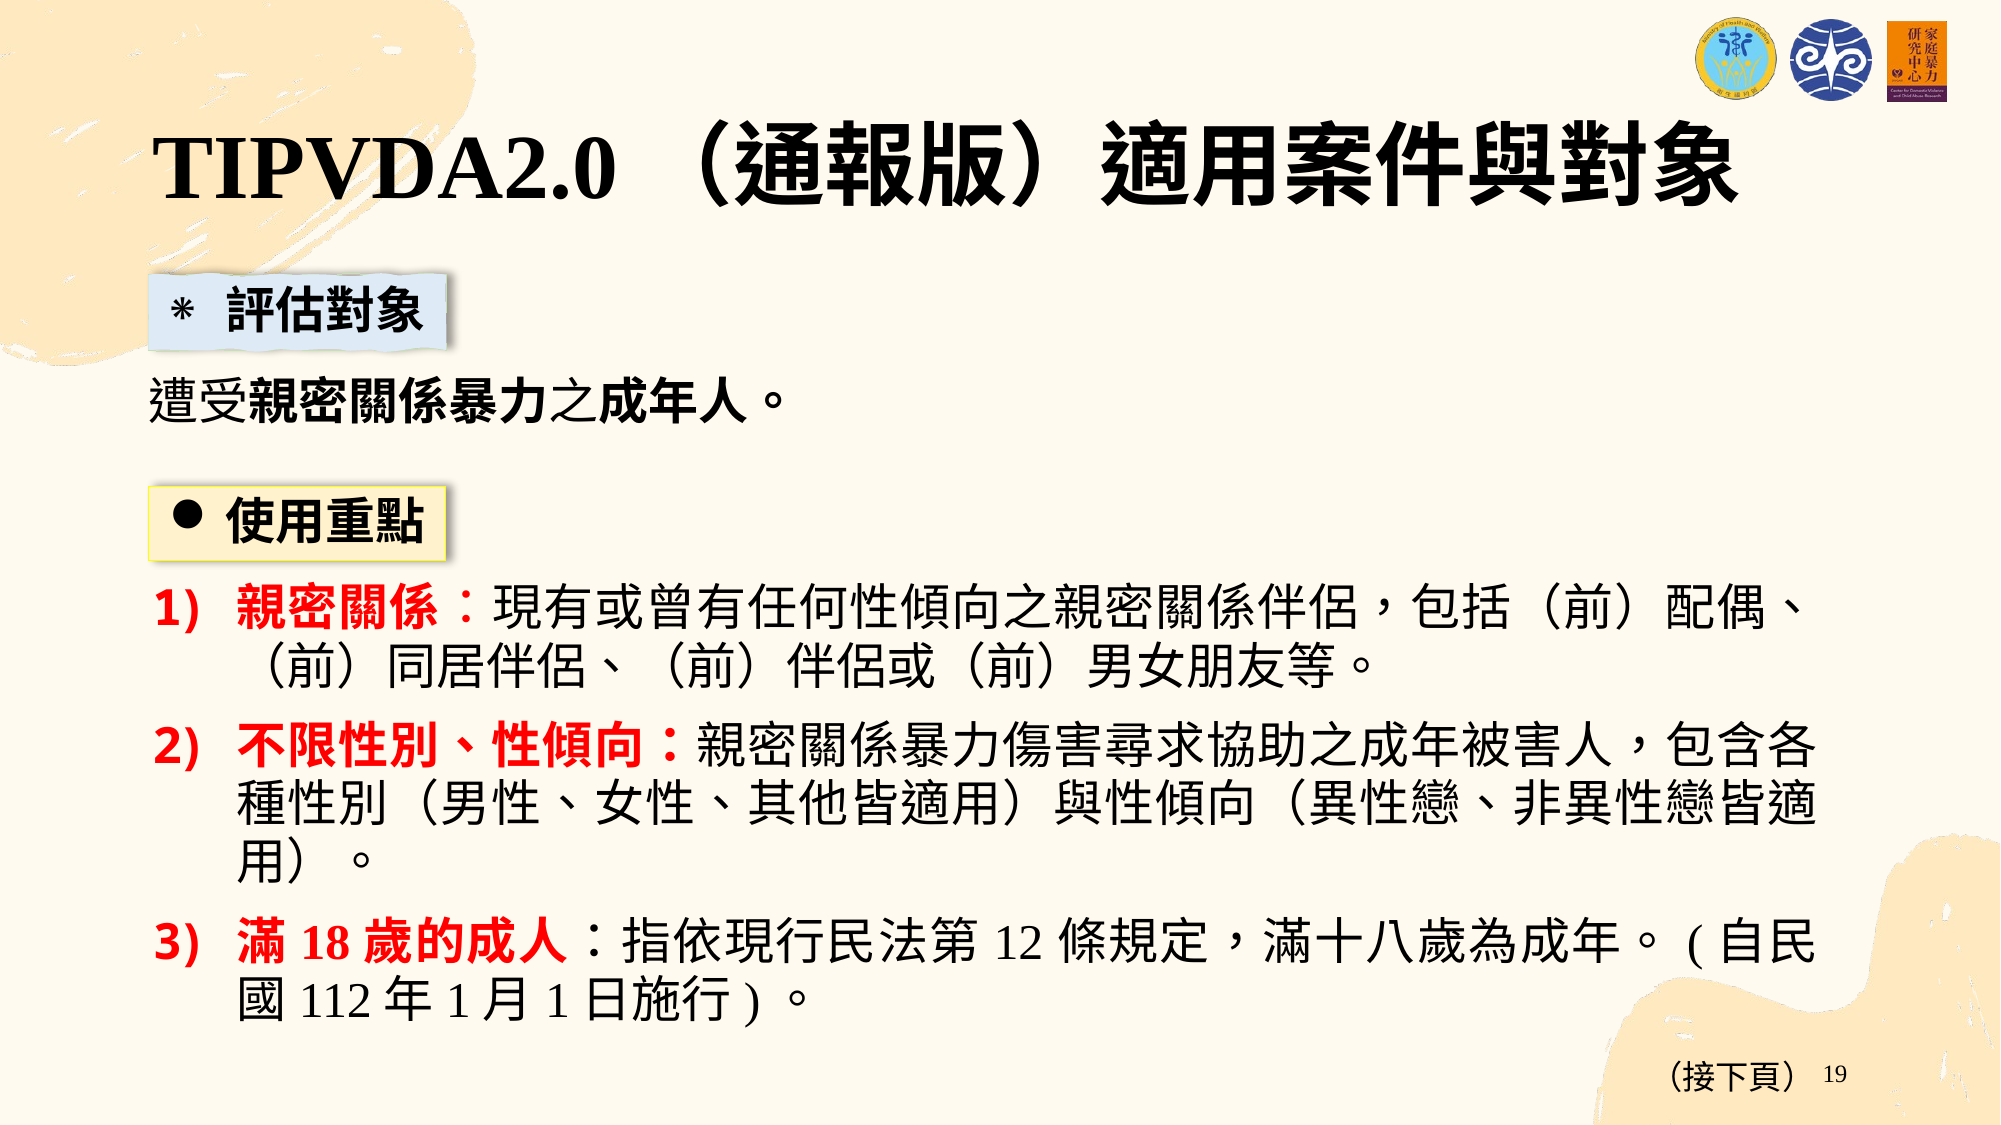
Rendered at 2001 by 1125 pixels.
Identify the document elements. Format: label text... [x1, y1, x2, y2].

title TIPVDA2.0（通報版）適用案件與對象 [137, 59, 1863, 278]
text_box （接下頁） [1603, 1015, 1831, 1111]
picture [1585, 944, 1597, 948]
text_box 遭受親密關係暴力之成年人。 [134, 369, 1329, 467]
list 使用重點 [148, 486, 446, 561]
picture [1695, 17, 1947, 102]
text_box 評估對象 [148, 273, 447, 352]
picture [1491, 817, 2001, 1125]
picture [0, 0, 485, 425]
text_box 親密關係：現有或曾有任何性傾向之親密關係伴侶，包括（前）配偶、（前）同居伴侶、（前）伴侶或（前）男女朋友等。 不限性別、性傾向：親密關係暴力傷害尋求協助之成年被害人，包含各種性別（男性、女性、其他皆適用）與性傾向（異性戀、非異性戀皆適用）。 滿18歲的成人：指依現行民法第12條規定，滿十八歲為成年。(自民國112年1月1日施行)。 [137, 570, 1834, 913]
